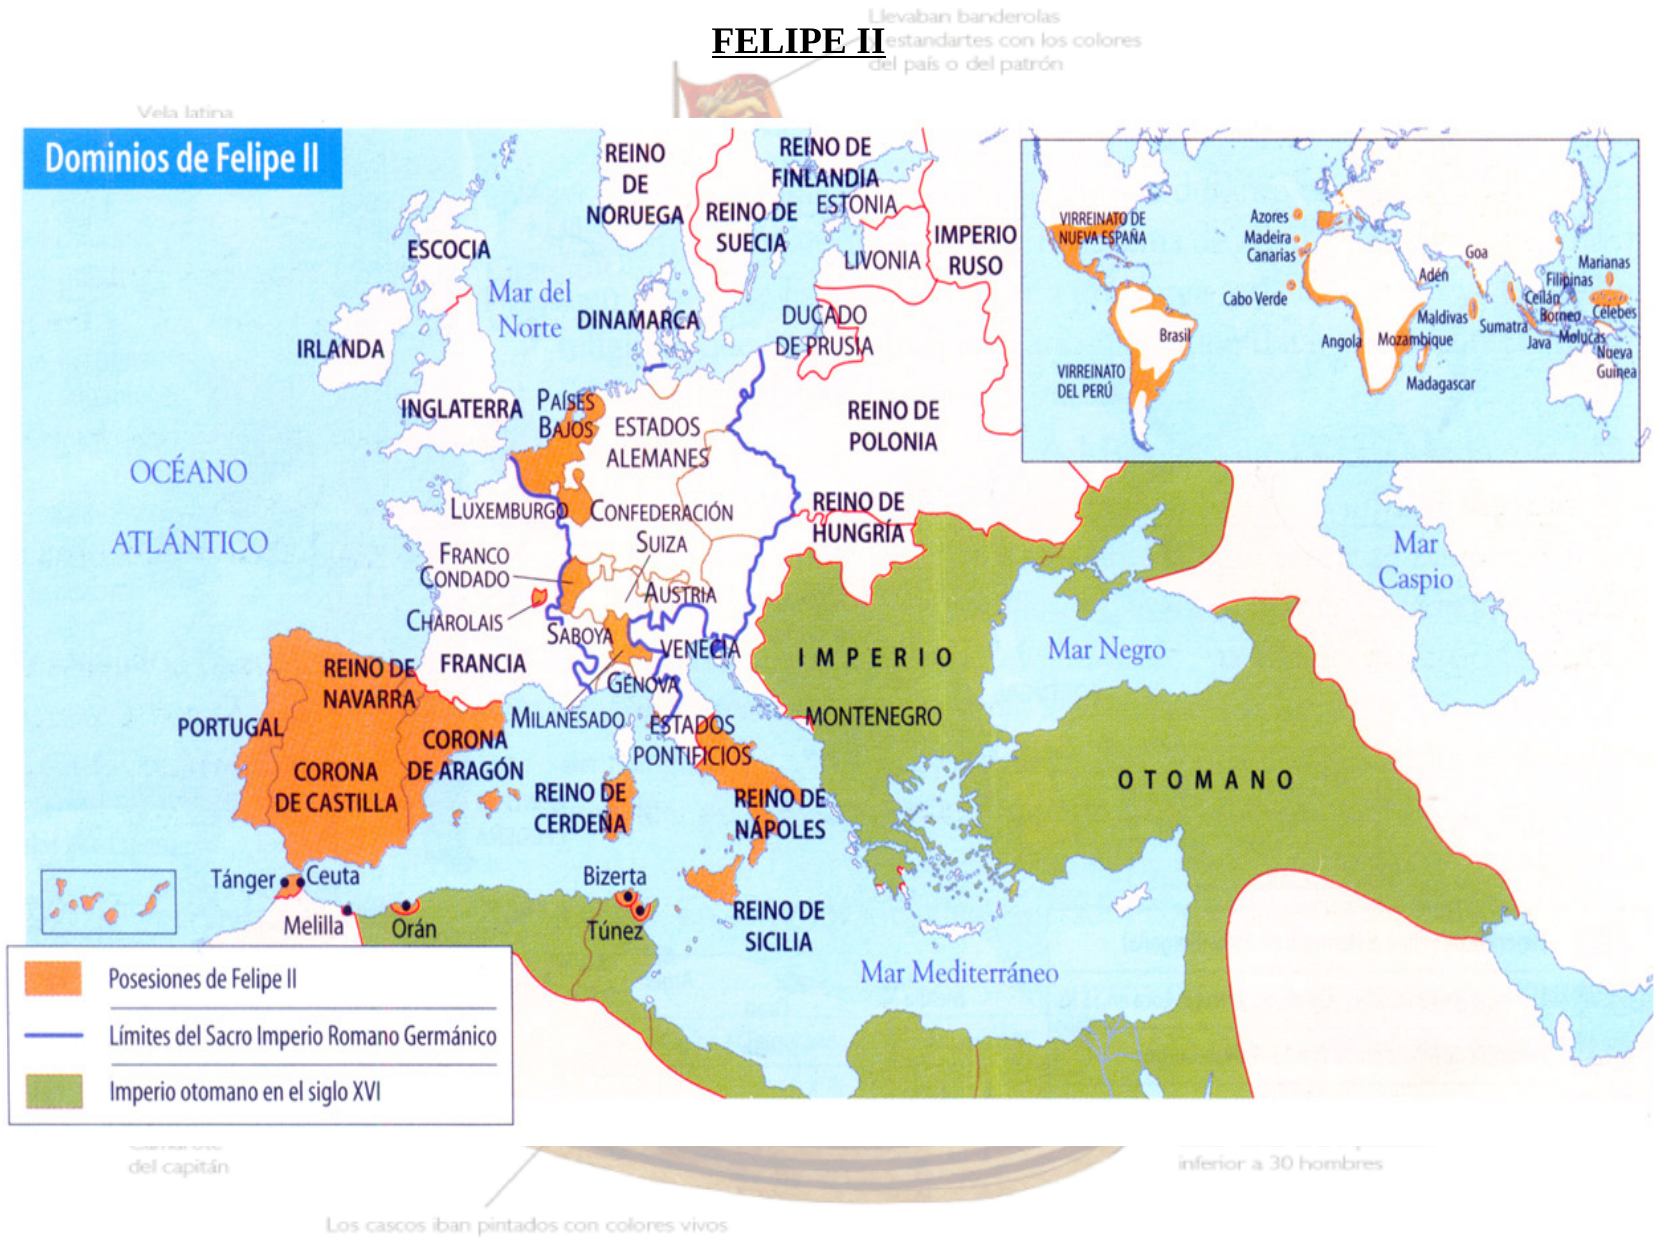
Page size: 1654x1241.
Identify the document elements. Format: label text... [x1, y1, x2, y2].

text_box FELIPE II [696, 12, 901, 71]
picture [0, 0, 1654, 1241]
